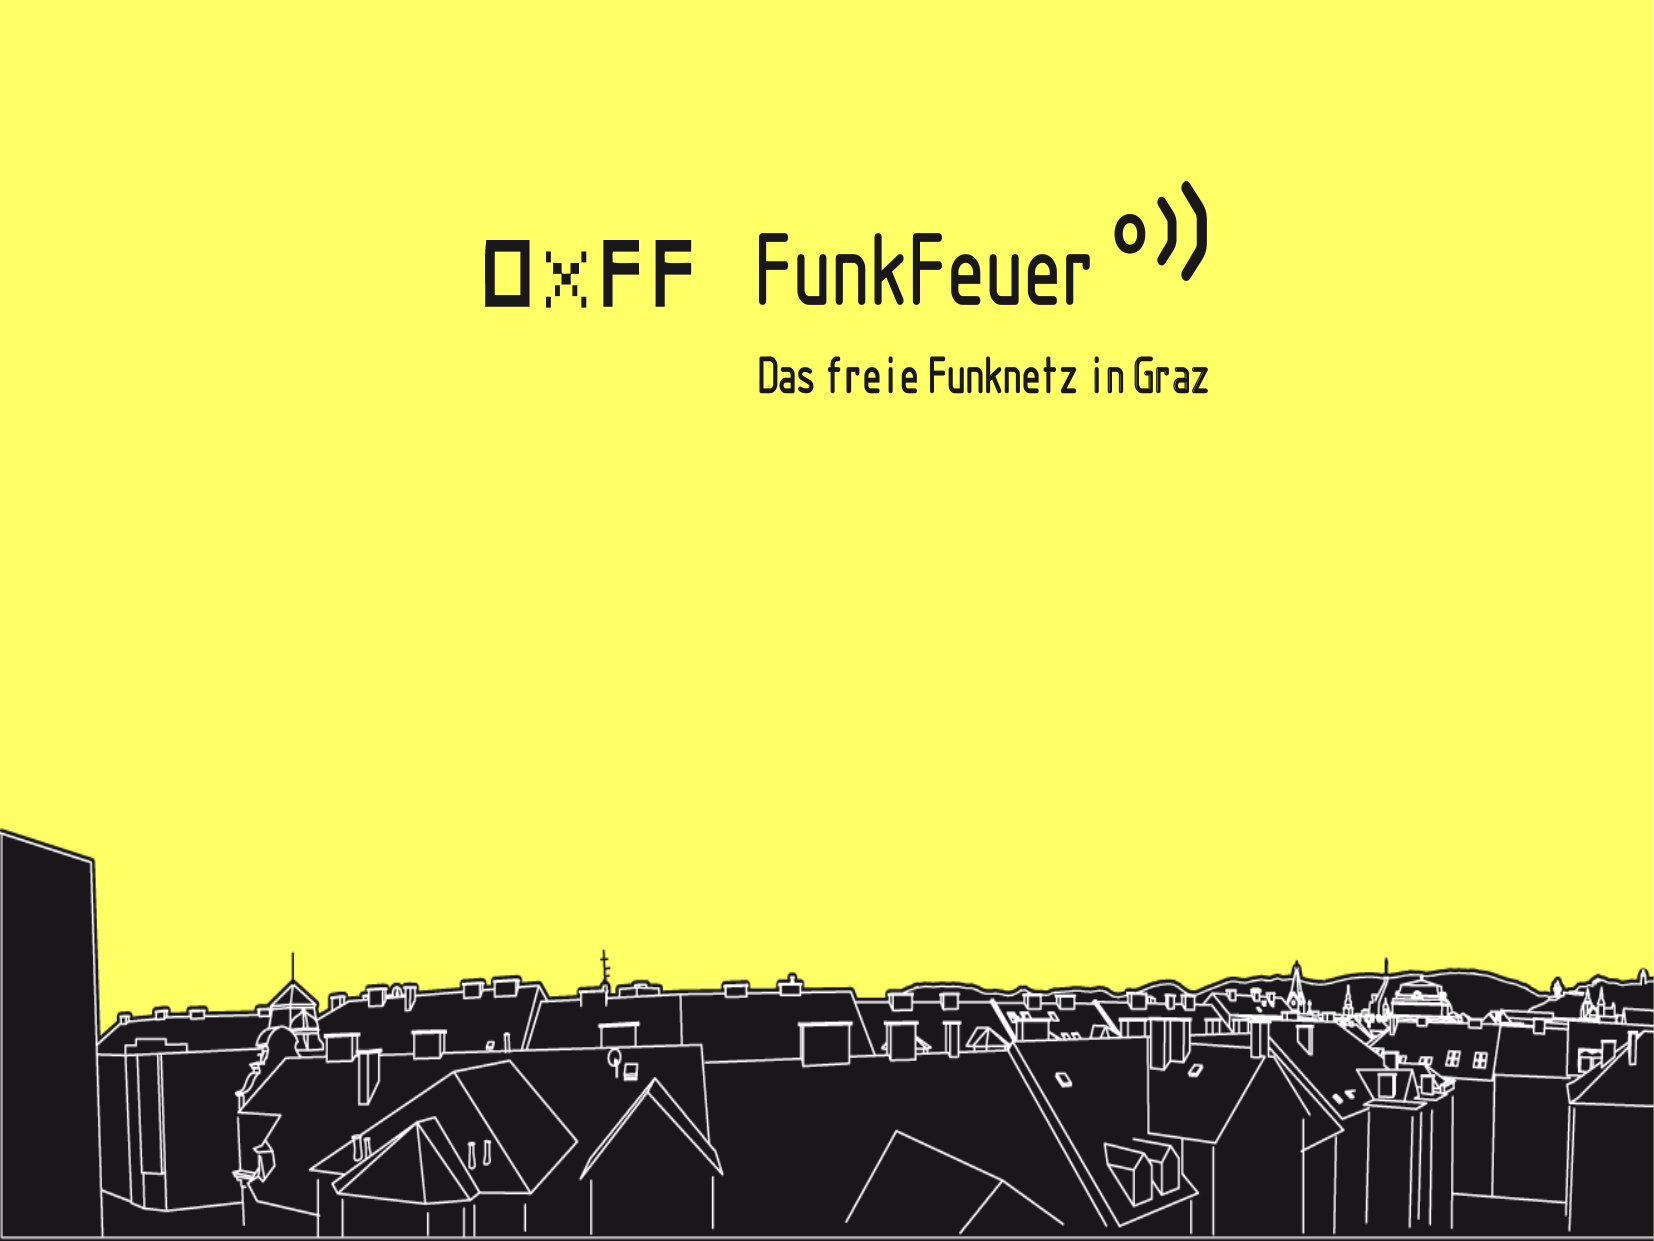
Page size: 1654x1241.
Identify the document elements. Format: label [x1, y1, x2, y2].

picture [485, 181, 1216, 408]
picture [0, 827, 1654, 1241]
